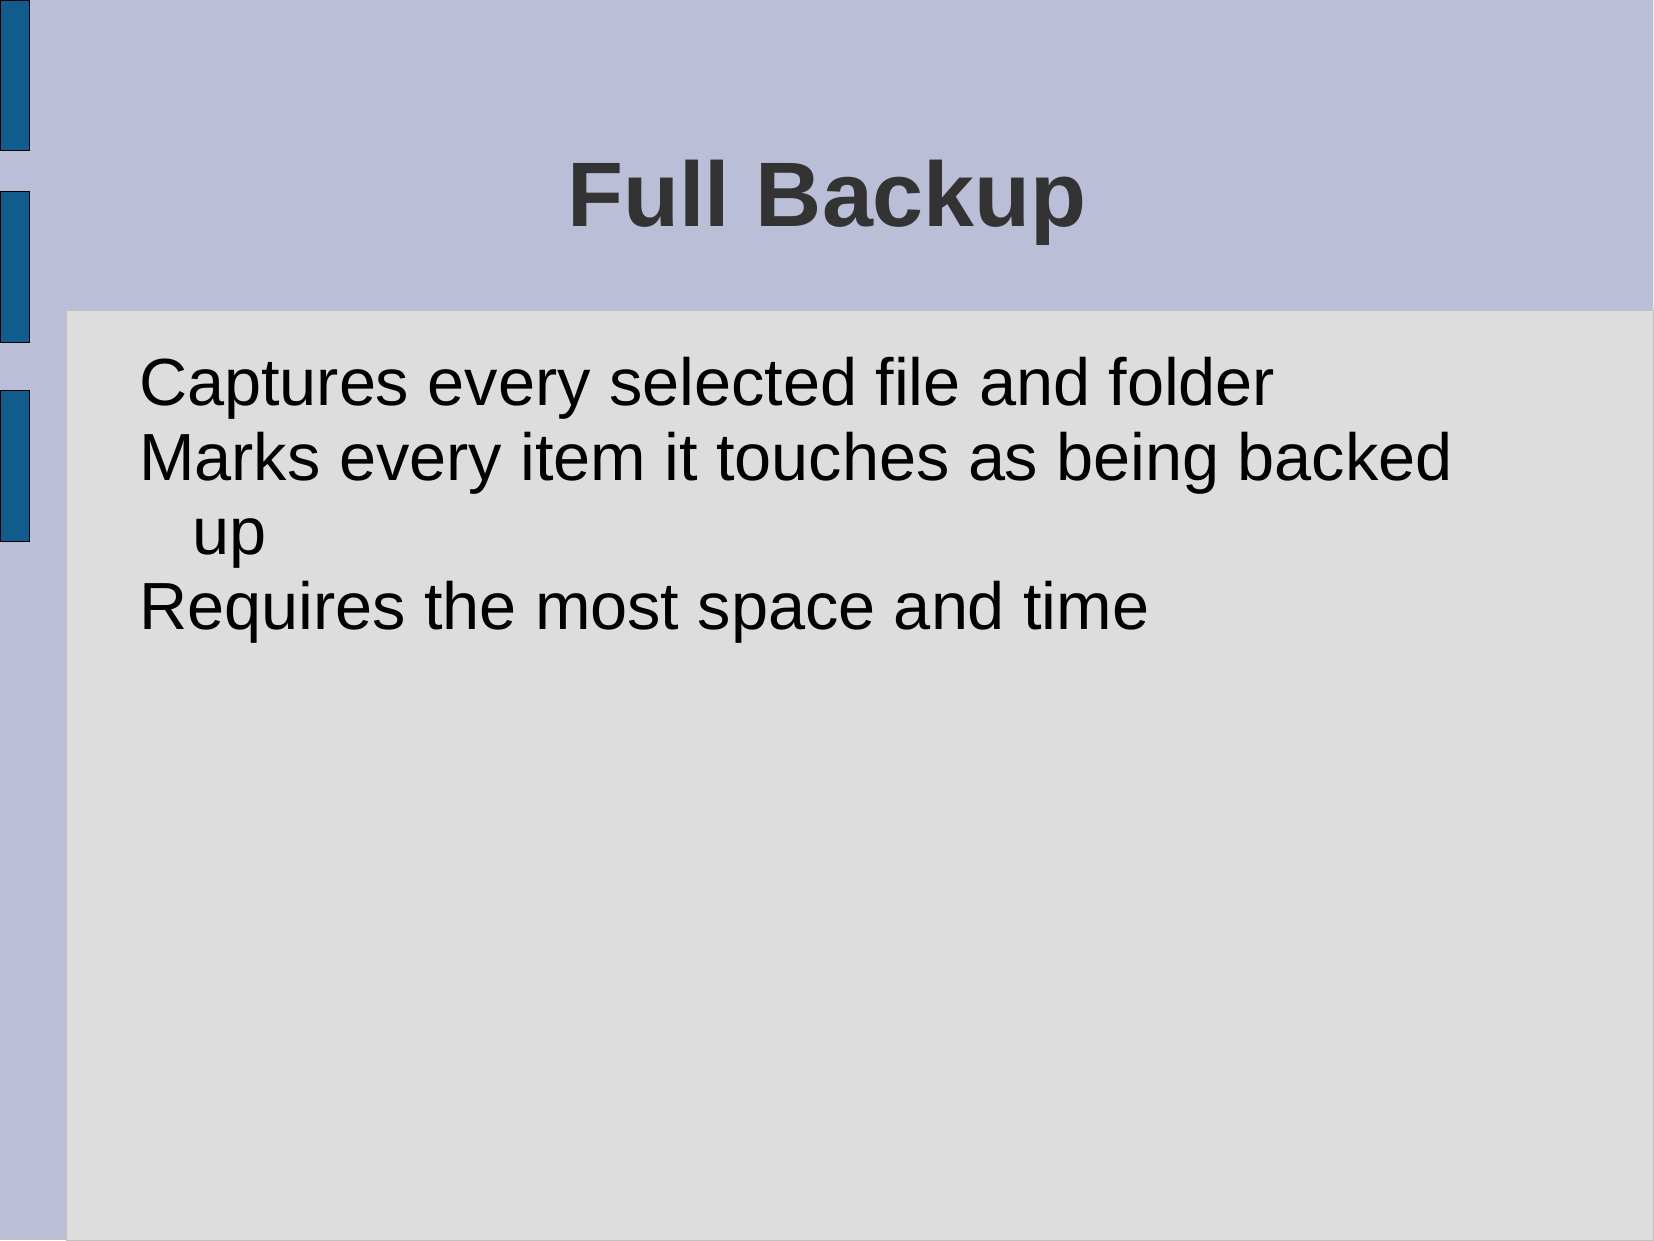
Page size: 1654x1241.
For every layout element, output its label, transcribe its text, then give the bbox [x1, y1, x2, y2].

list Captures every selected file and folder Marks every item it touches as being backed up Requires the most space and time [121, 344, 1534, 1127]
title Full Backup [121, 91, 1534, 299]
